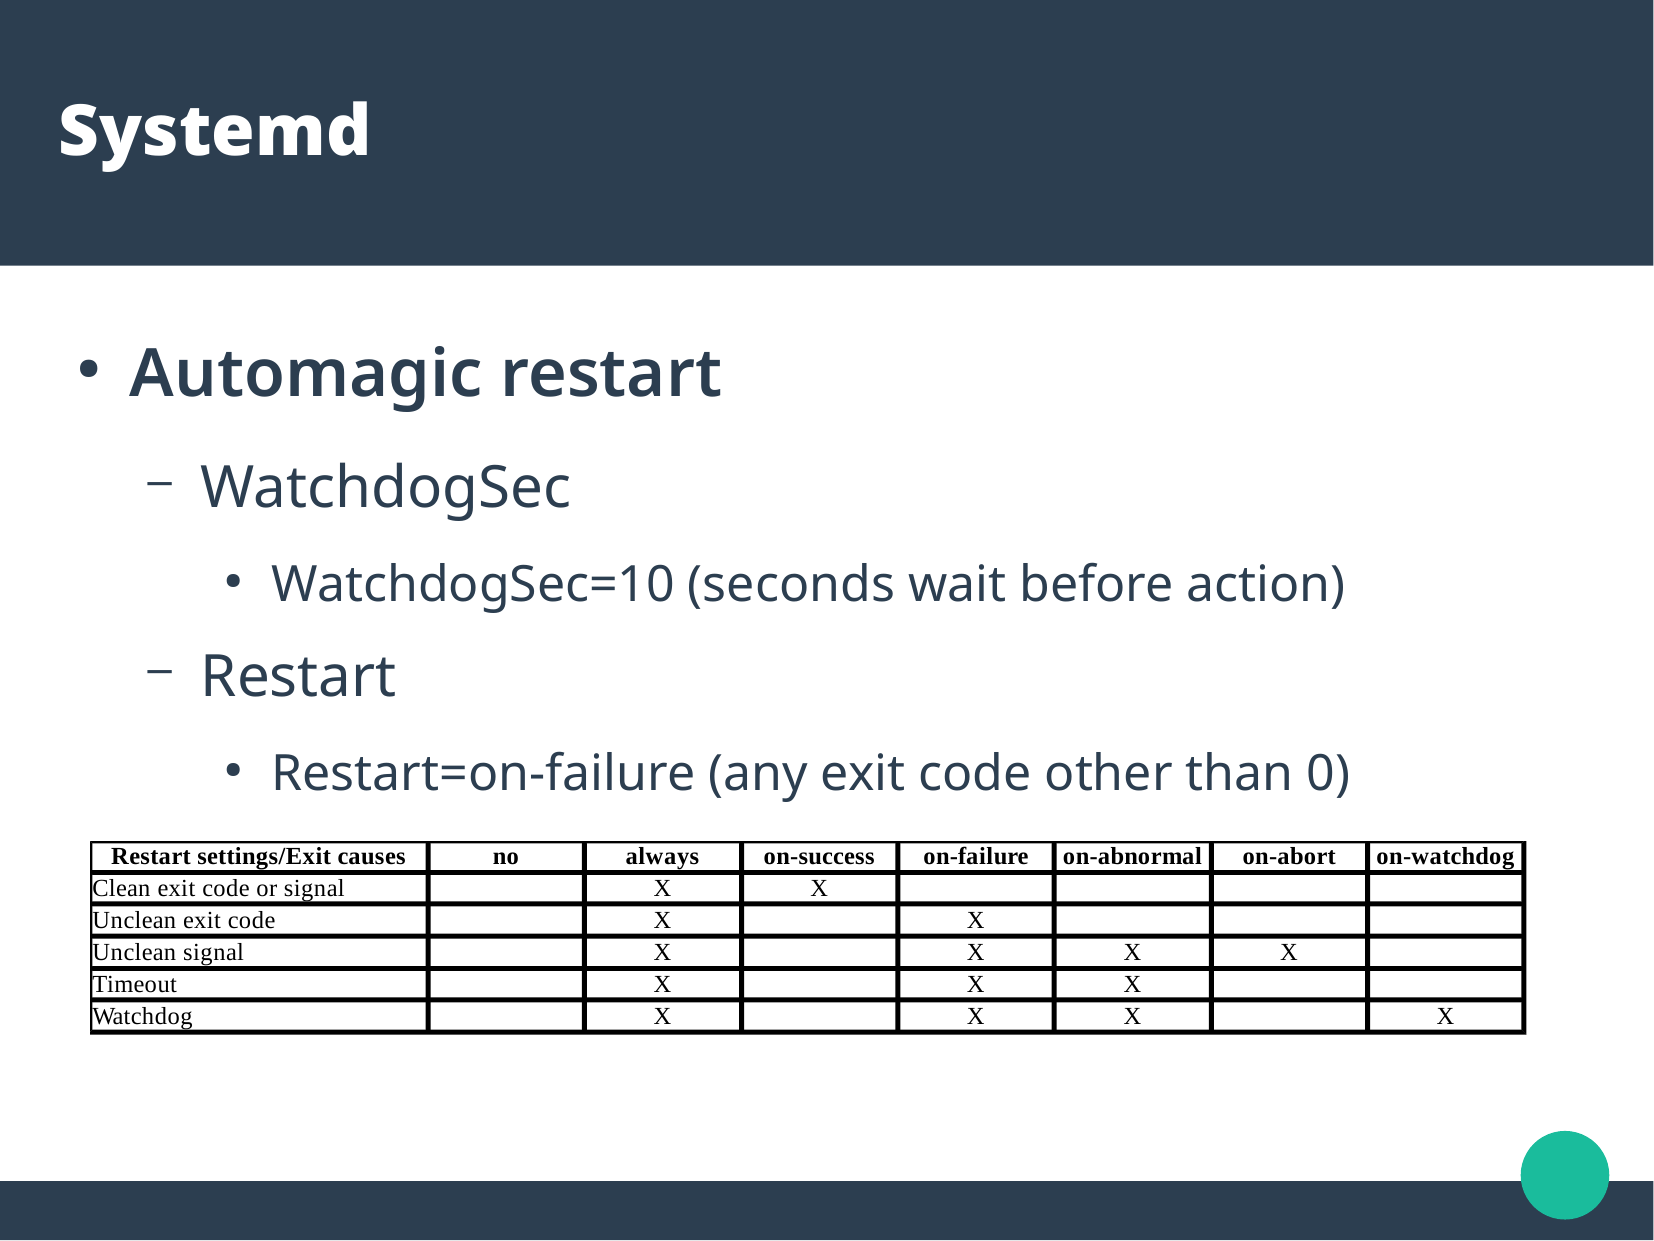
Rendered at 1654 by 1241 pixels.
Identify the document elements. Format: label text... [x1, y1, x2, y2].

title Systemd [59, 49, 1595, 207]
chart [90, 841, 1527, 1036]
list Automagic restart WatchdogSec WatchdogSec=10 (seconds wait before action) Restart Restart=on-failure (any exit code other than 0) [59, 324, 1595, 1152]
